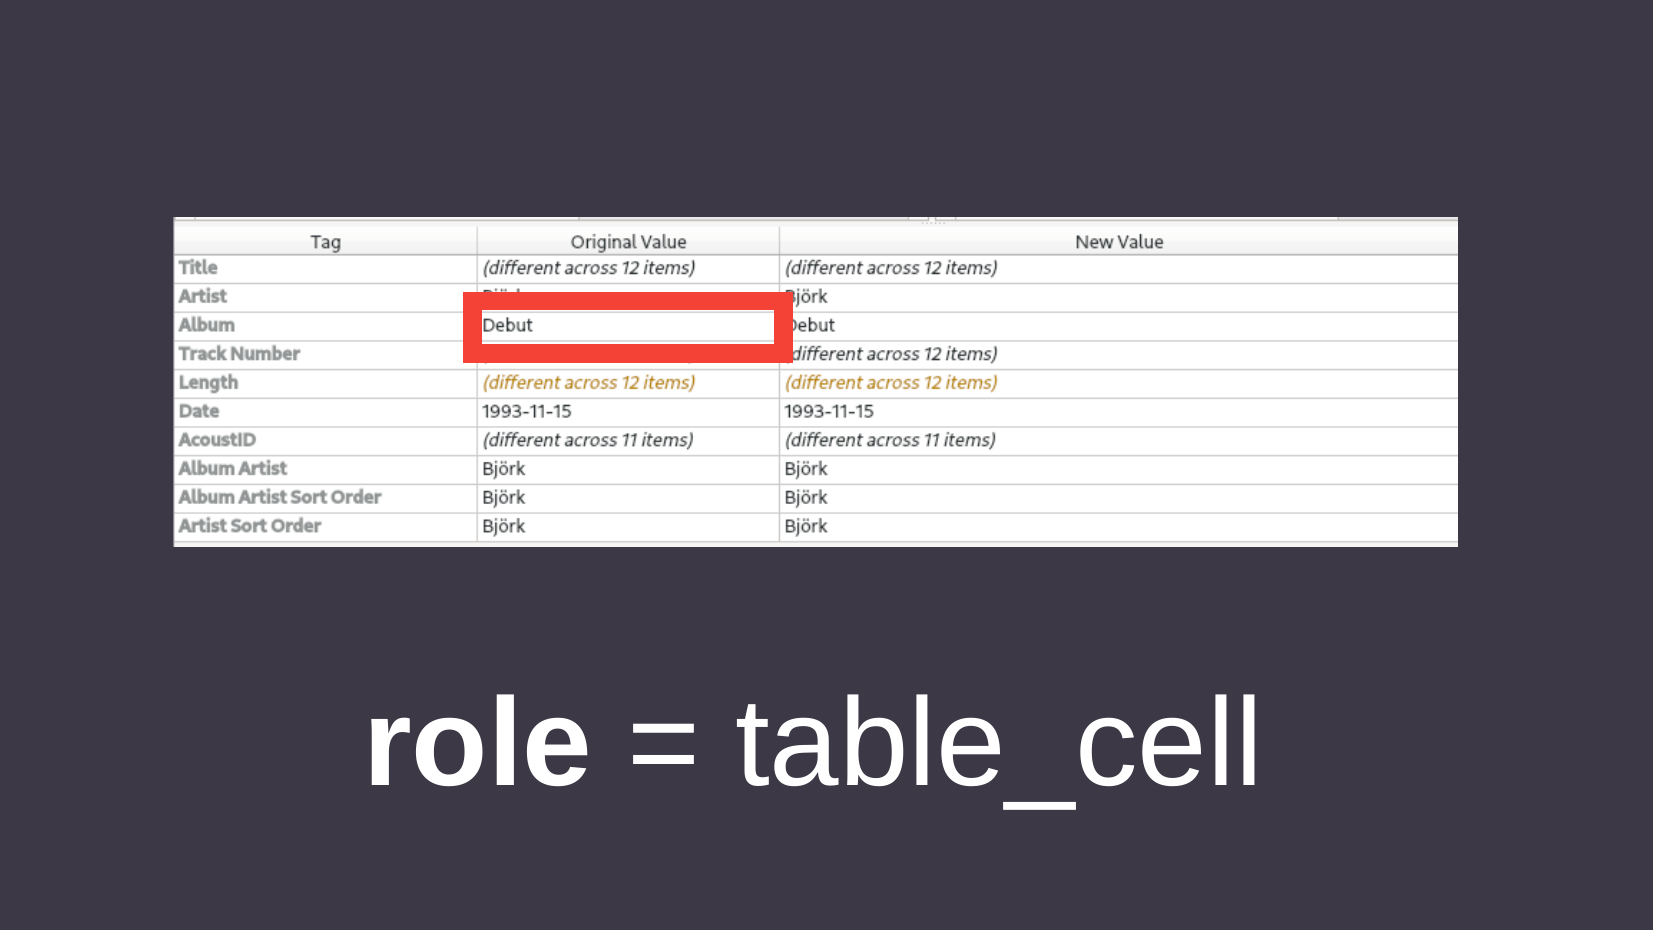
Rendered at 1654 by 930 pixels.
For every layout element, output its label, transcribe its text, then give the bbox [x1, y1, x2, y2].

picture [173, 217, 1458, 547]
text_box role = table_cell [145, 664, 1481, 930]
